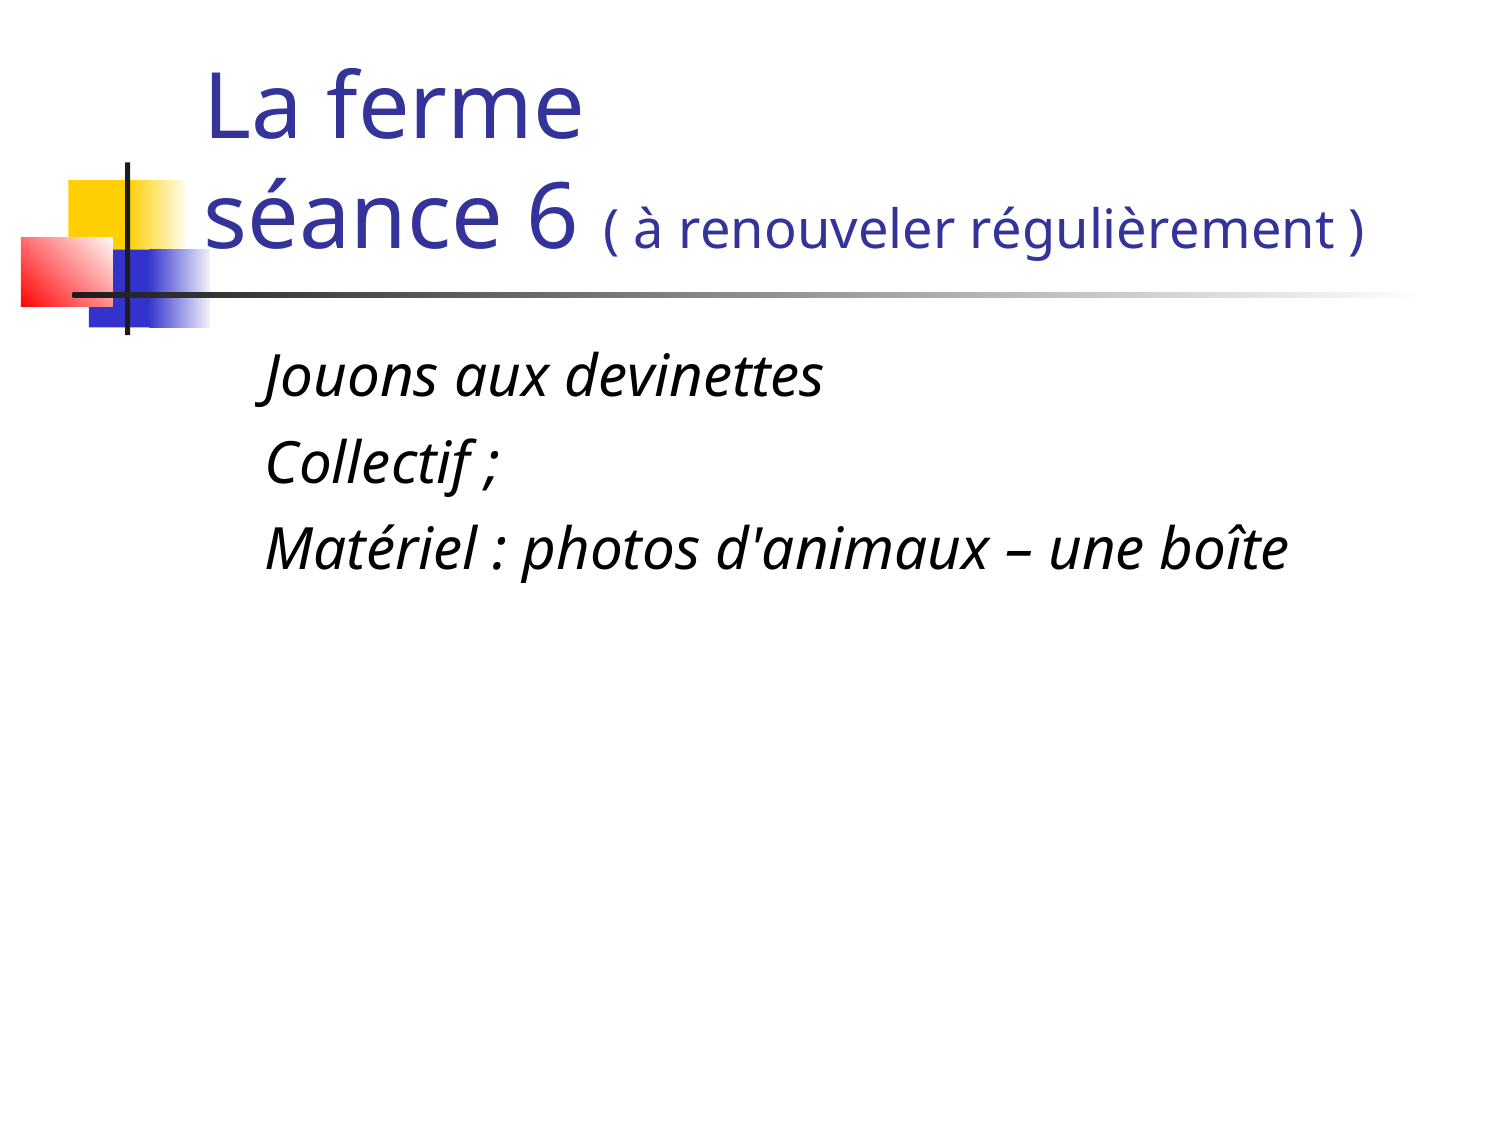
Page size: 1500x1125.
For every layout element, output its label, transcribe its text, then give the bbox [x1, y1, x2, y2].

title La ferme séance 6 ( à renouveler régulièrement ) [188, 35, 1467, 275]
list Jouons aux devinettes Collectif ; Matériel : photos d'animaux – une boîte [193, 330, 1469, 1006]
